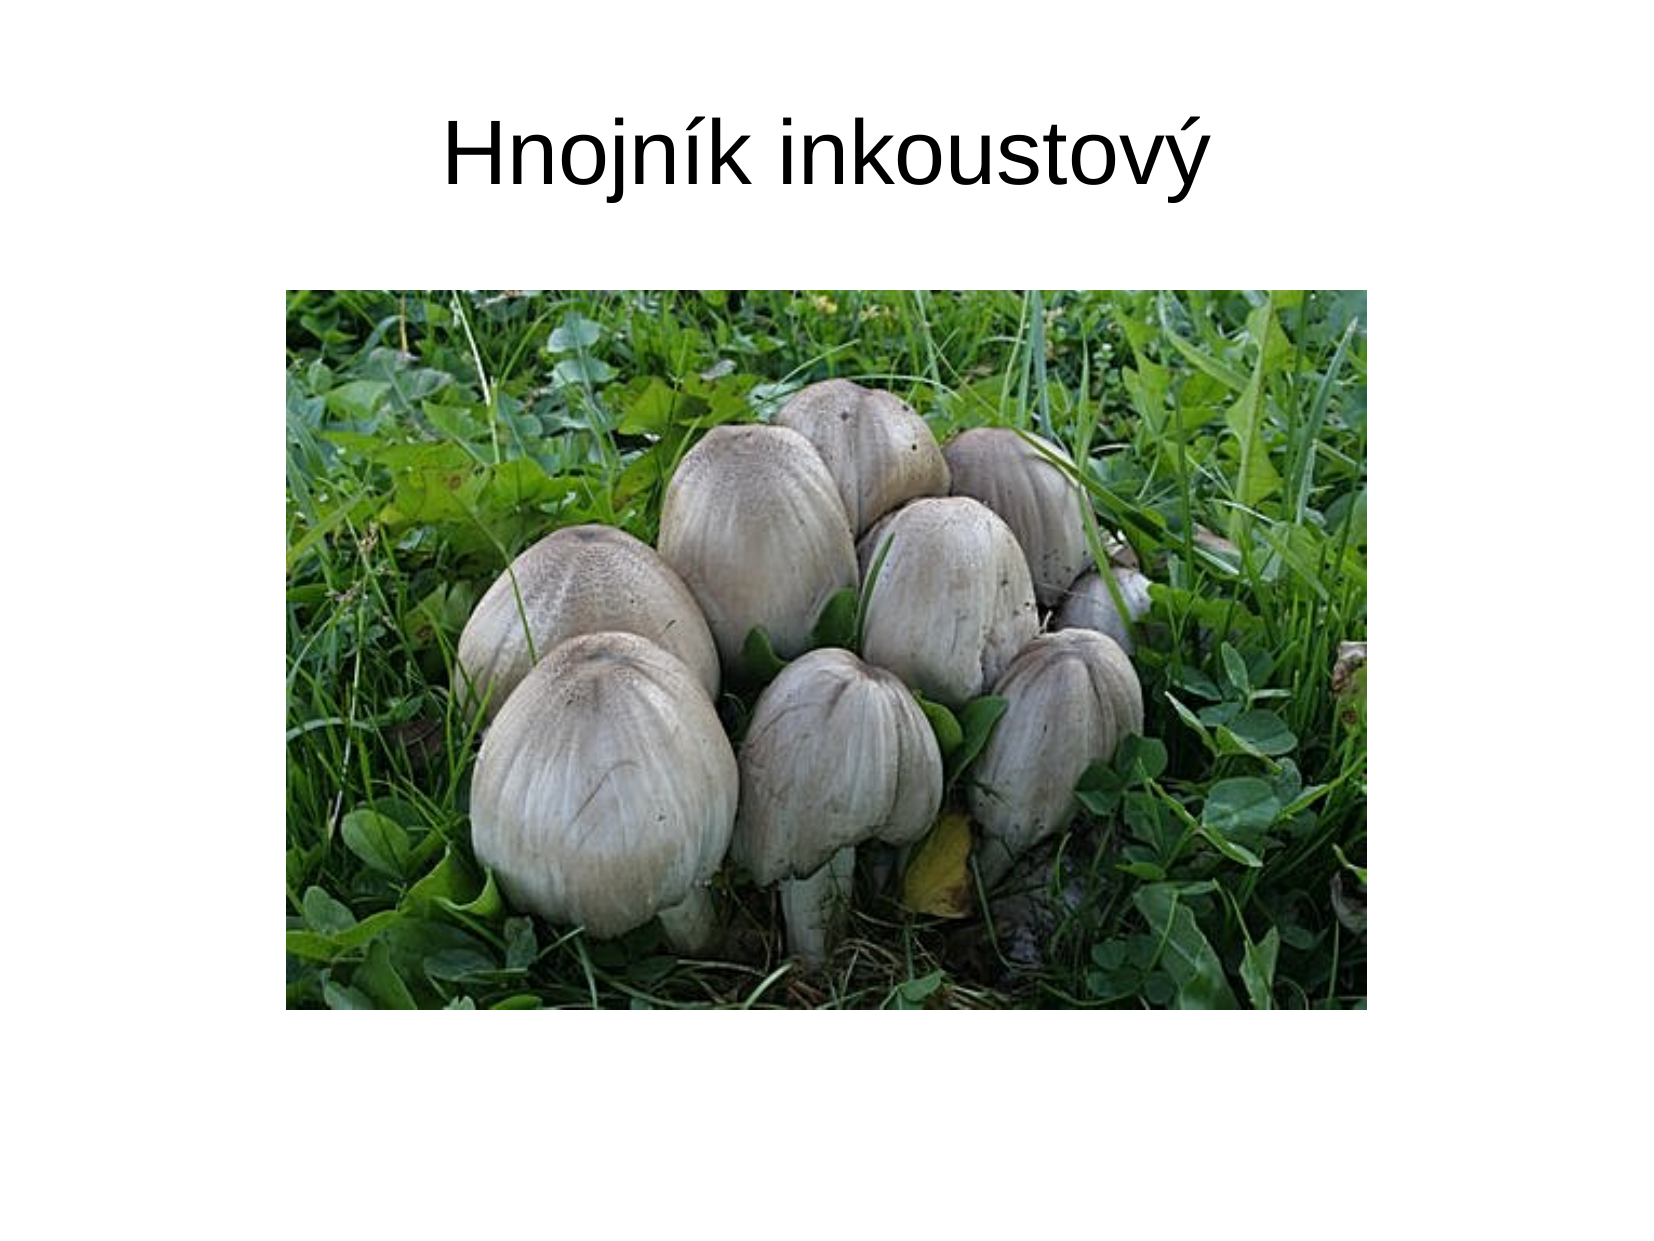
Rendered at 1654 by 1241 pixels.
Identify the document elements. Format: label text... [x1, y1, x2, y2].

picture [286, 290, 1367, 1010]
title Hnojník inkoustový [82, 49, 1571, 257]
